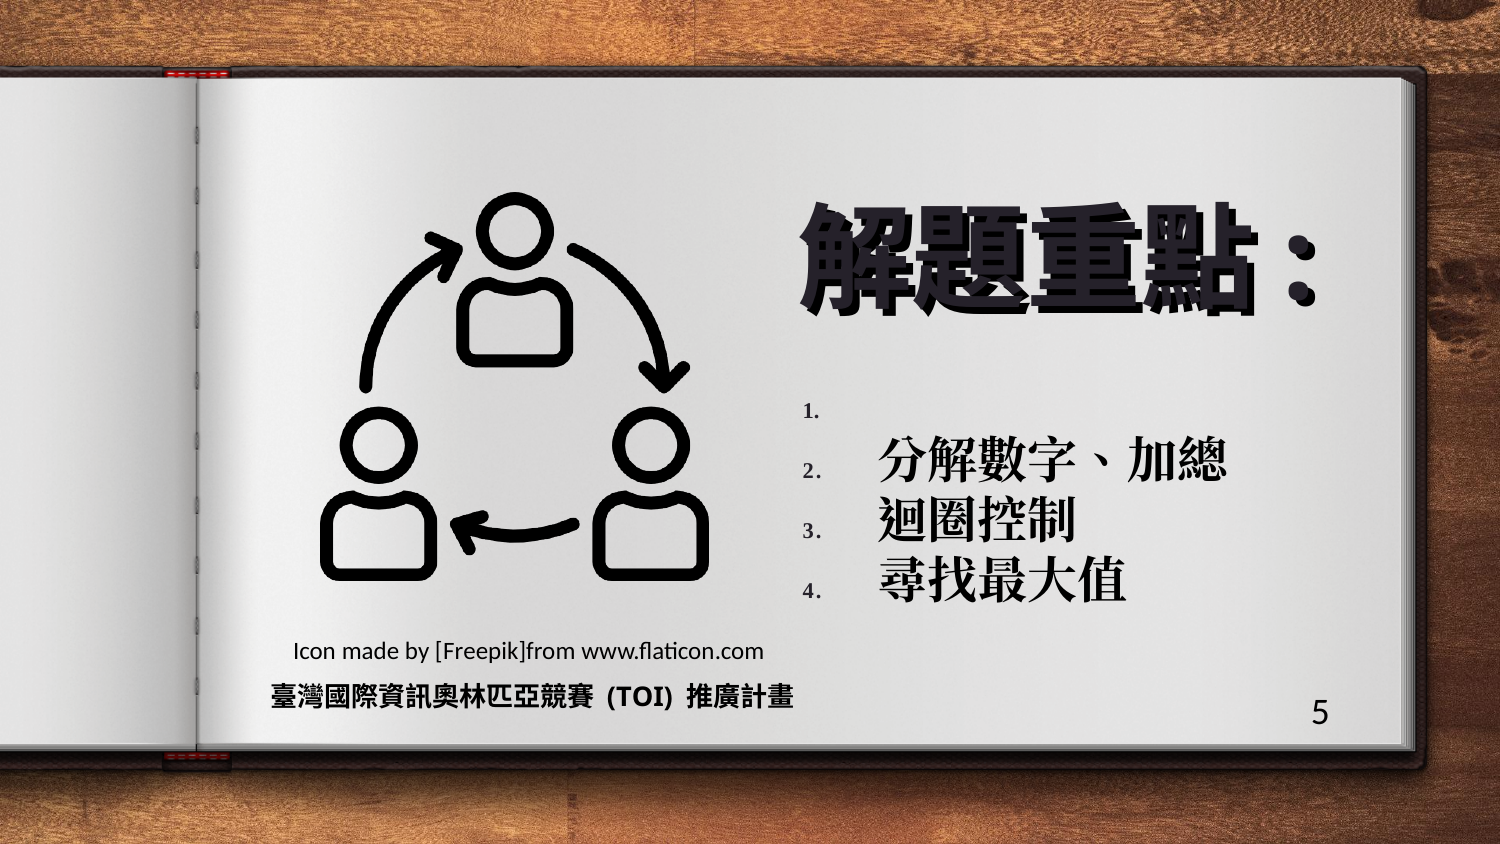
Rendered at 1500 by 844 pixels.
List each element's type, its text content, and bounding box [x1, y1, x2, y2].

picture [320, 192, 709, 582]
title 解題重點: [782, 146, 1313, 338]
subtitle 分解數字、加總 迴圈控制 尋找最大值 [787, 353, 1341, 627]
text_box Icon made by [Freepik]from www.flaticon.com [278, 627, 867, 672]
text_box [1295, 672, 1386, 737]
